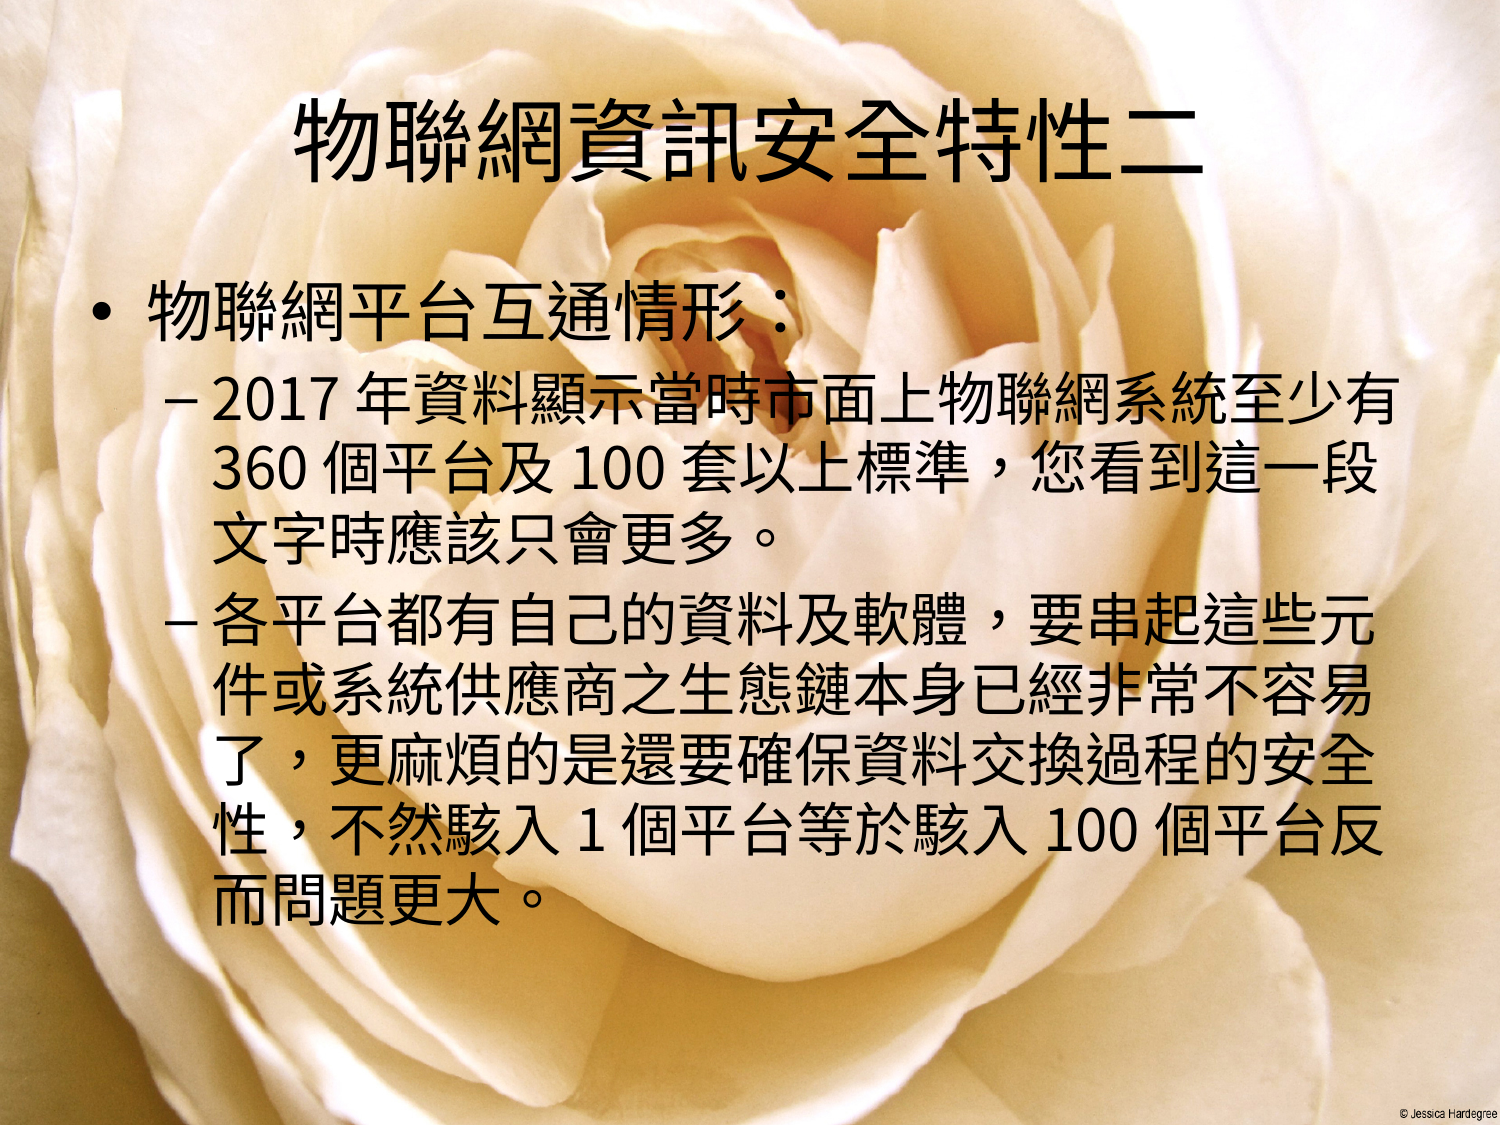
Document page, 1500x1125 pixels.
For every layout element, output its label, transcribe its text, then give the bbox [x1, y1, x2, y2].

picture [0, 0, 1500, 1125]
title 物聯網資訊安全特性二 [75, 45, 1425, 233]
list 物聯網平台互通情形： 2017年資料顯示當時市面上物聯網系統至少有360個平台及100套以上標準，您看到這一段文字時應該只會更多。 各平台都有自己的資料及軟體，要串起這些元件或系統供應商之生態鏈本身已經非常不容易了，更麻煩的是還要確保資料交換過程的安全性，不然駭入1個平台等於駭入100個平台反而問題更大。 [75, 262, 1425, 1005]
